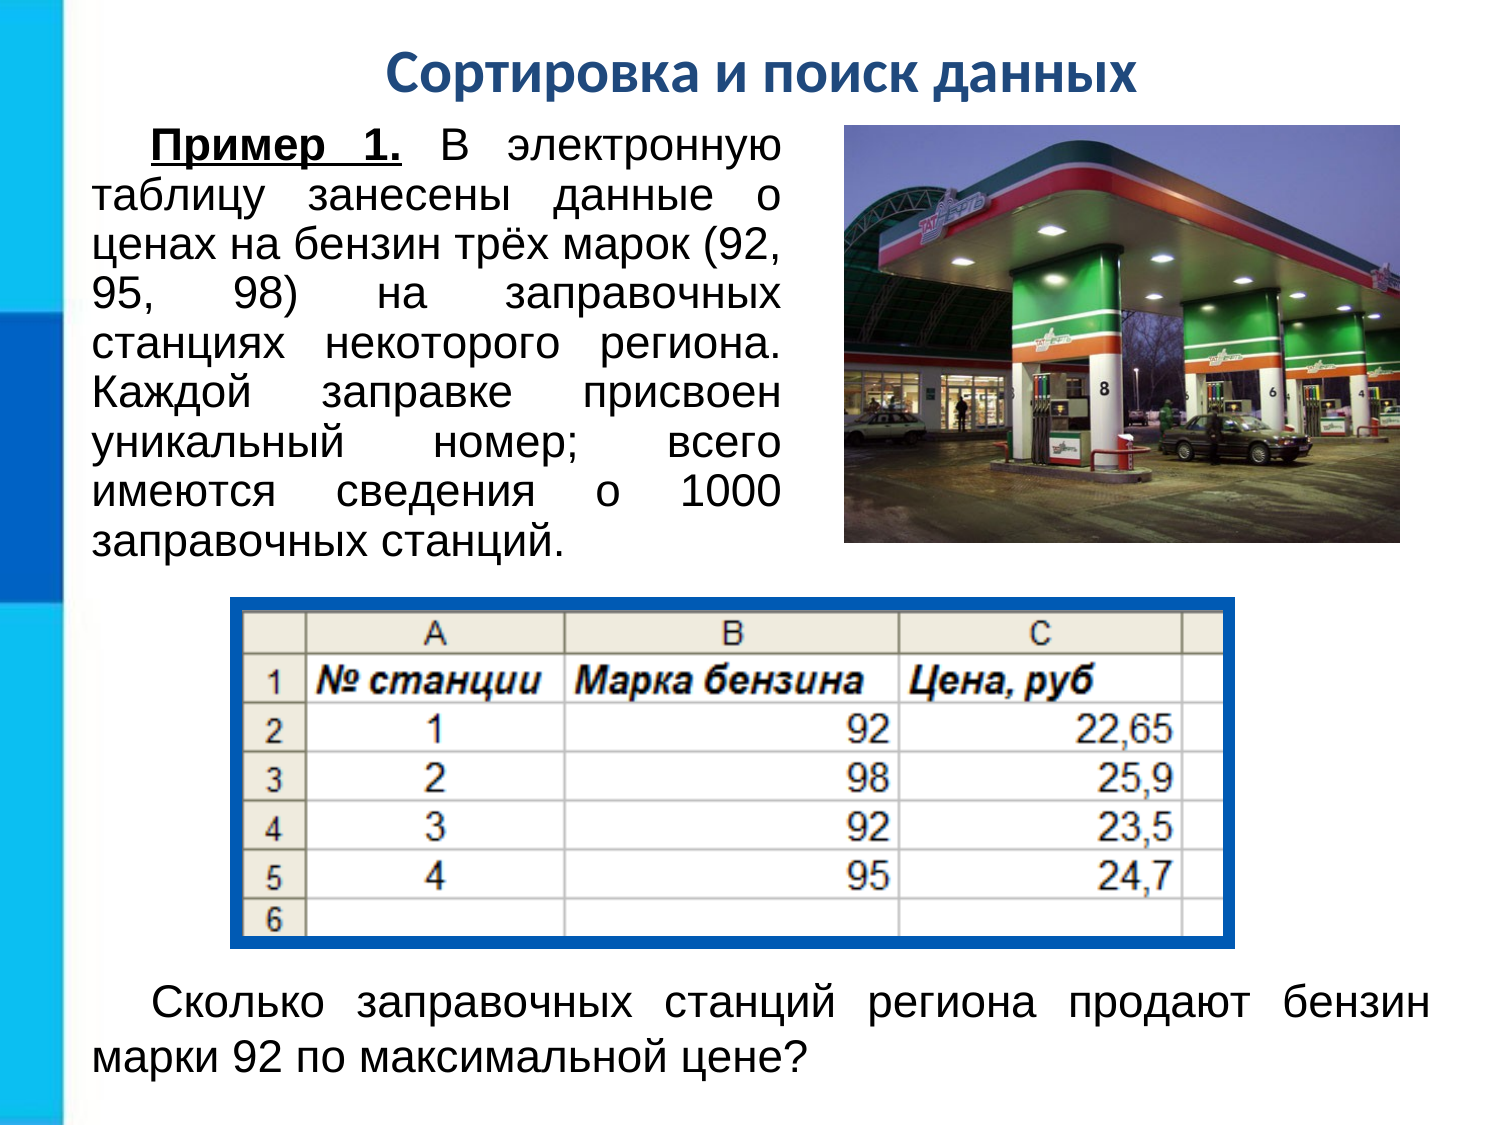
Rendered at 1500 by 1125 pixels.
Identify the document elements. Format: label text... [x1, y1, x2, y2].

text_box Пример 1. В электронную таблицу занесены данные о ценах на бензин трёх марок (92, 95, 98) на заправочных станциях некоторого региона. Каждой заправке присвоен уникальный номер; всего имеются сведения о 1000 заправочных станций. [76, 113, 798, 574]
picture [0, 0, 1500, 1125]
text_box Сколько заправочных станций региона продают бензин марки 92 по максимальной цене? [76, 964, 1447, 1090]
text_box Сортировка и поиск данных [100, 31, 1426, 114]
